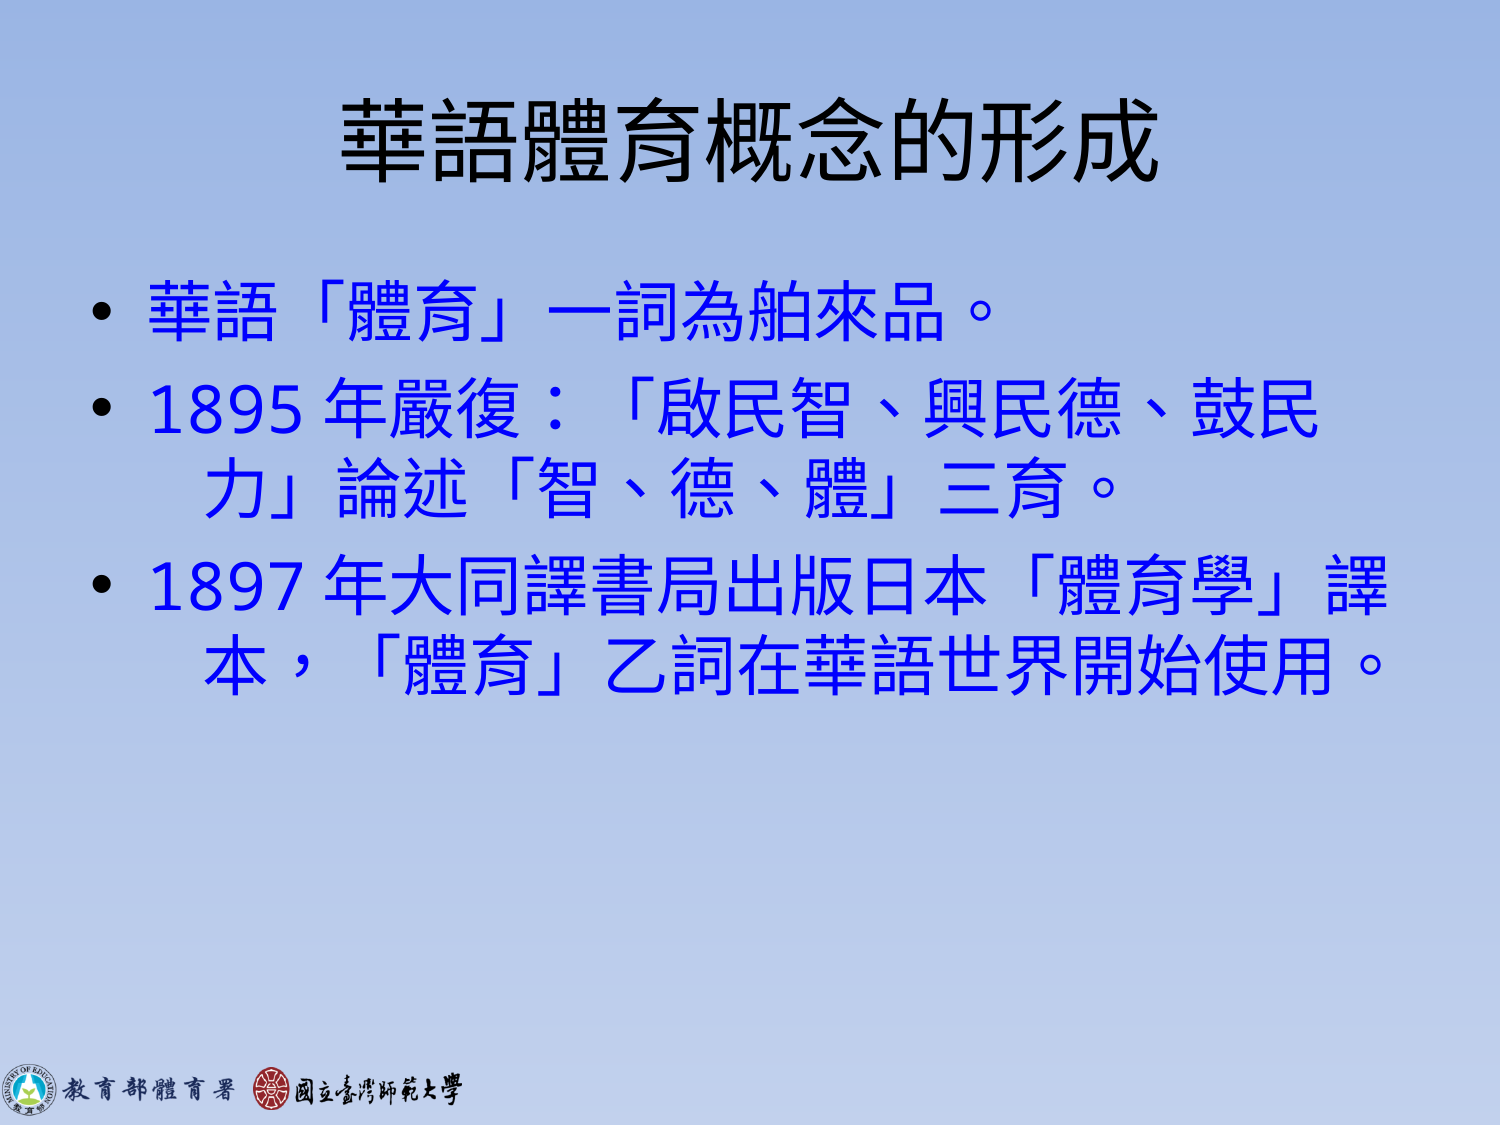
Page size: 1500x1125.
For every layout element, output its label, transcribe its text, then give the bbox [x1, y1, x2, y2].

list 華語「體育」一詞為舶來品。 1895年嚴復：「啟民智、興民德、鼓民力」論述「智、德、體」三育。 1897年大同譯書局出版日本「體育學」譯本，「體育」乙詞在華語世界開始使用。 [75, 262, 1426, 1005]
title 華語體育概念的形成 [75, 45, 1426, 233]
